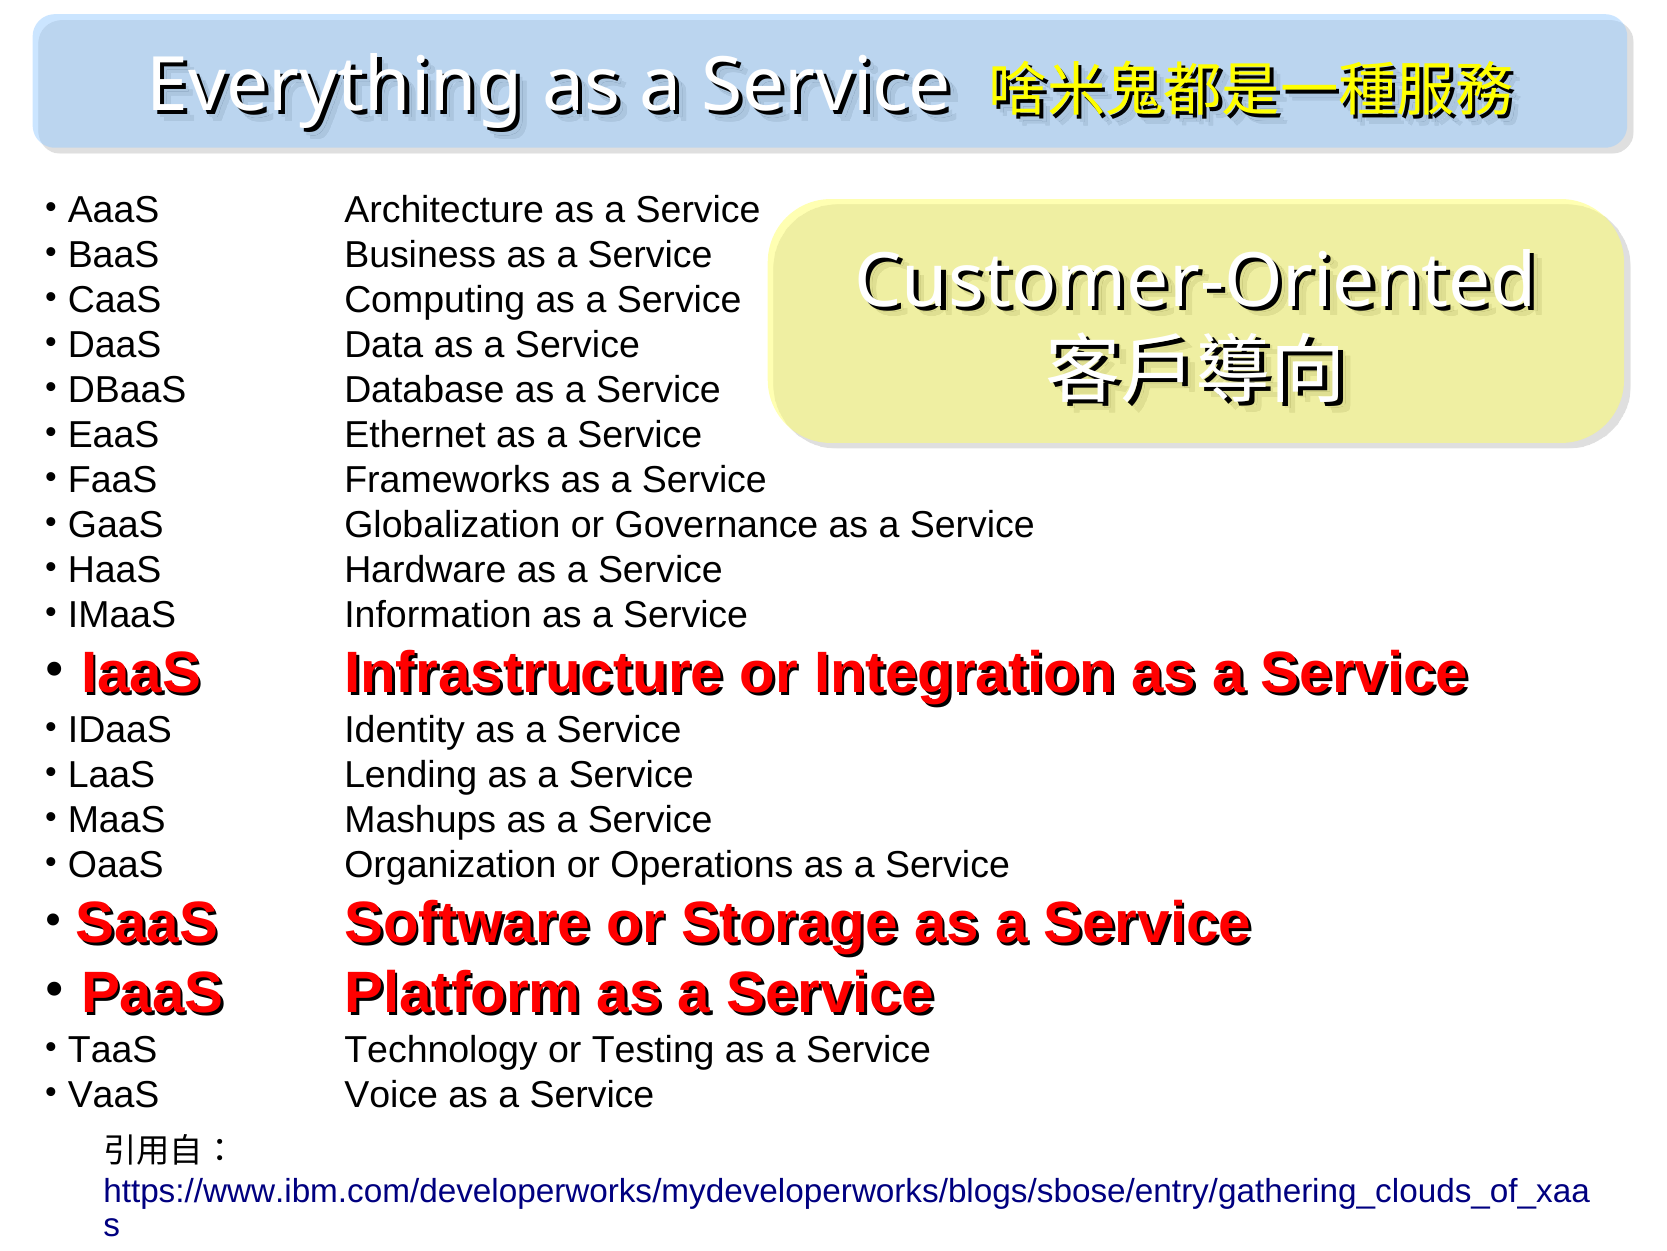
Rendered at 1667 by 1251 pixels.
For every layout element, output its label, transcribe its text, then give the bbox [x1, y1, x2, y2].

text_box 引用自： https://www.ibm.com/developerworks/mydeveloperworks/blogs/sbose/entry/gathering_clouds_of_xaas [88, 1122, 1622, 1217]
text_box Customer-Oriented 客戶導向 [767, 199, 1625, 443]
text_box Everything as a Service 啥米鬼都是一種服務 [32, 14, 1628, 148]
text_box AaaS Architecture as a Service BaaS Business as a Service CaaS Computing as a Service DaaS Data as a Service DBaaS Database as a Service EaaS Ethernet as a Service FaaS Frameworks as a Service GaaS Globalization or Governance as a Service HaaS Hardware as a Service IMaaS Information as a Service IaaS Infrastructure or Integration as a Service IDaaS Identity as a Service LaaS Lending as a Service MaaS Mashups as a Service OaaS Organization or Operations as a Service SaaS Software or Storage as a Service PaaS Platform as a Service TaaS Technology or Testing as a Service VaaS Voice as a Service [29, 177, 1625, 1233]
